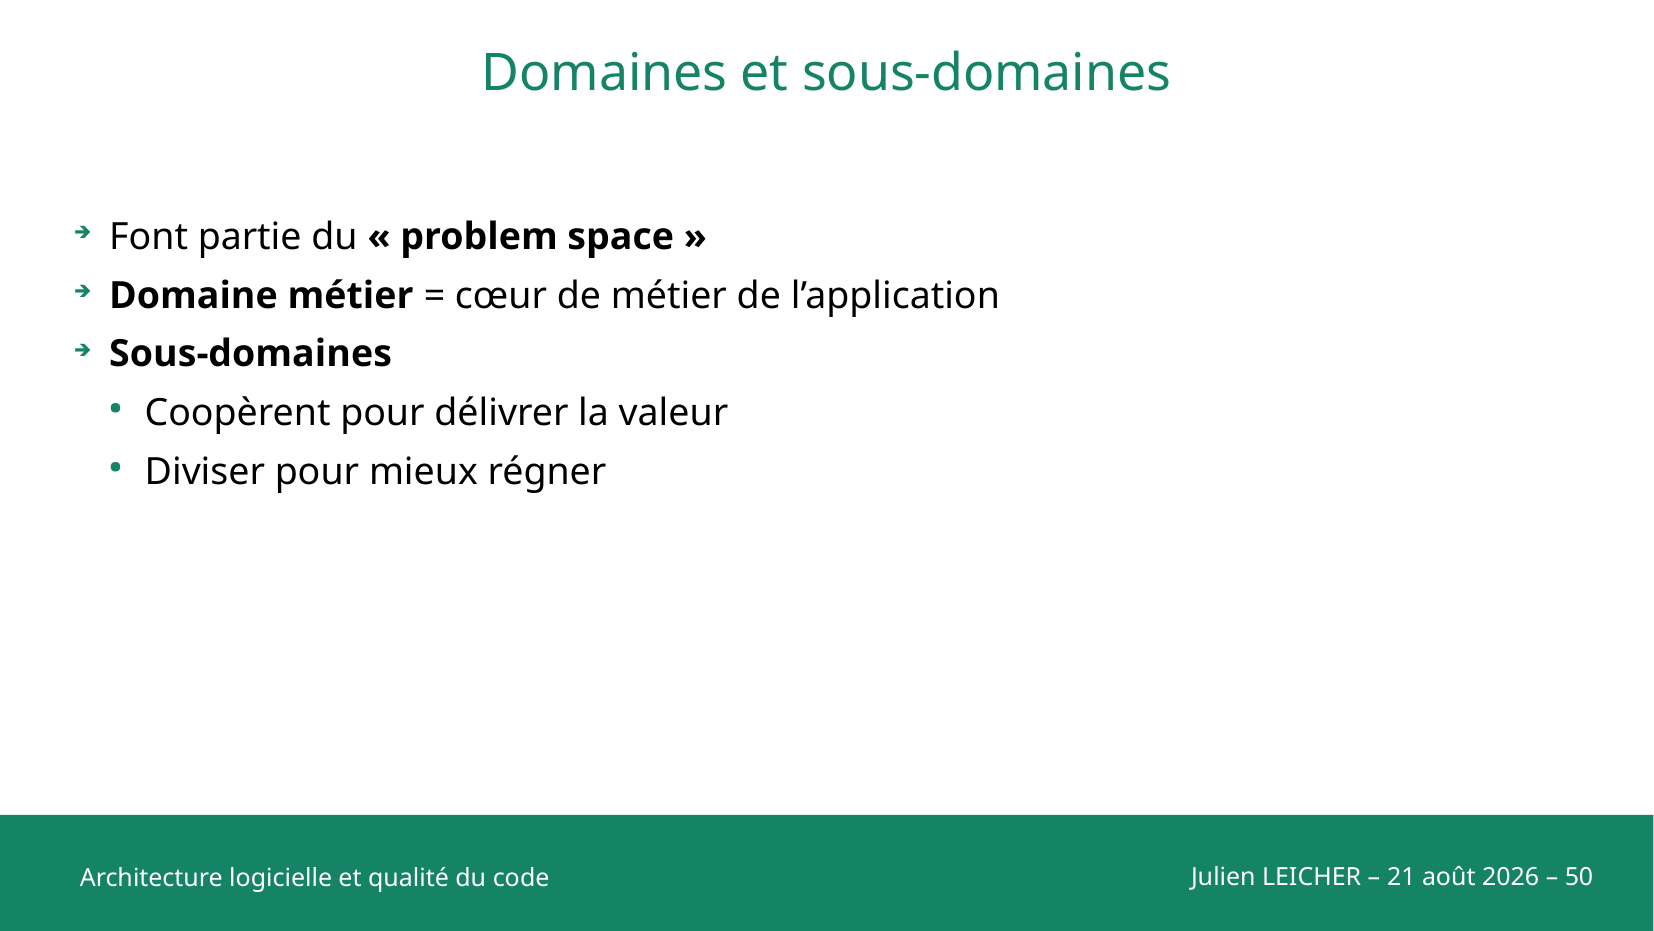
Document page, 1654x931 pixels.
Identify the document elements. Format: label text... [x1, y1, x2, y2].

text_box Domaines et sous-domaines [0, 27, 1654, 113]
text_box Julien LEICHER – 7 mars 2022 – <numéro> [0, 814, 1654, 931]
text_box Architecture logicielle et qualité du code [64, 852, 798, 898]
text_box Font partie du « problem space » Domaine métier = cœur de métier de l’application Sous-domaines Coopèrent pour délivrer la valeur Diviser pour mieux régner [59, 194, 1595, 678]
